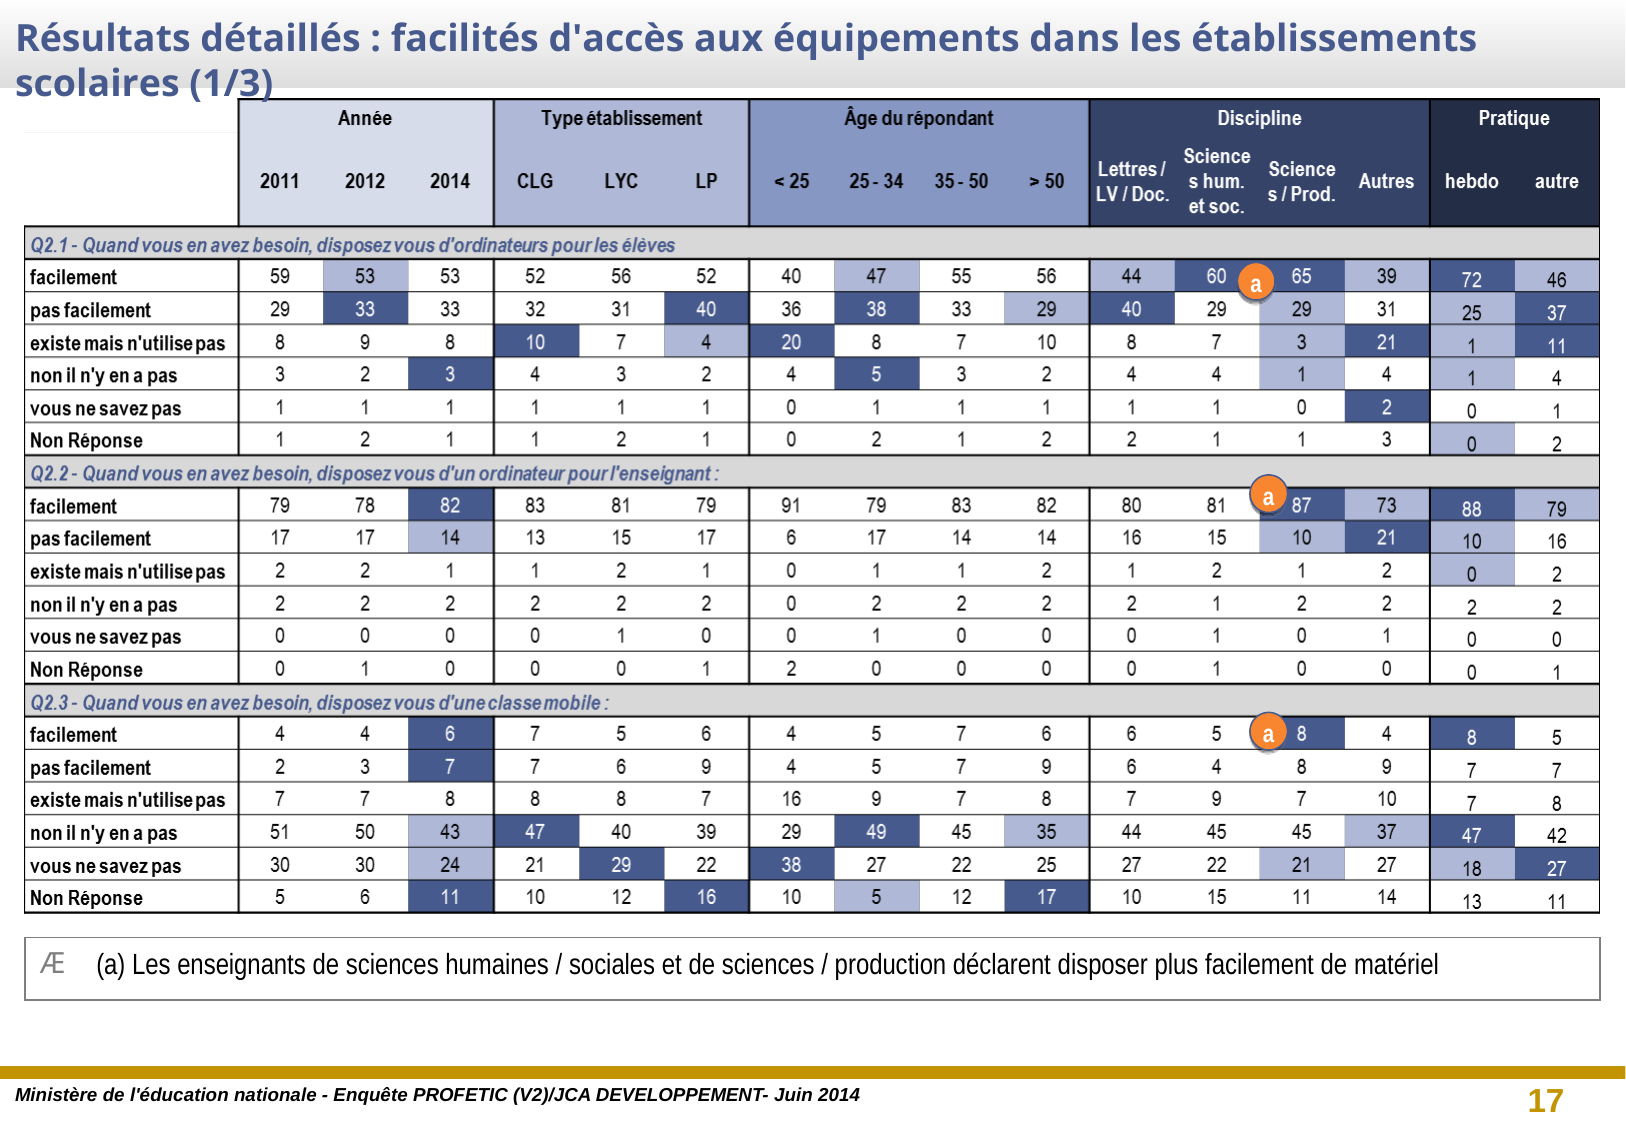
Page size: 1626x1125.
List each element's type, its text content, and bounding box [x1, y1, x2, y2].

text_box Ministère de l'éducation nationale - Enquête PROFETIC (V2)/JCA DEVELOPPEMENT- Juin 2014 [0, 1074, 1501, 1125]
picture [24, 97, 1600, 925]
text_box 17 [1512, 1071, 1625, 1125]
text_box a [1237, 262, 1276, 300]
text_box a [1249, 474, 1288, 513]
text_box a [1249, 712, 1288, 751]
text_box (a) Les enseignants de sciences humaines / sociales et de sciences / production déclarent disposer plus facilement de matériel [24, 937, 1600, 1000]
title Résultats détaillés : facilités d'accès aux équipements dans les établissements scolaires (1/3) [0, 0, 1625, 88]
